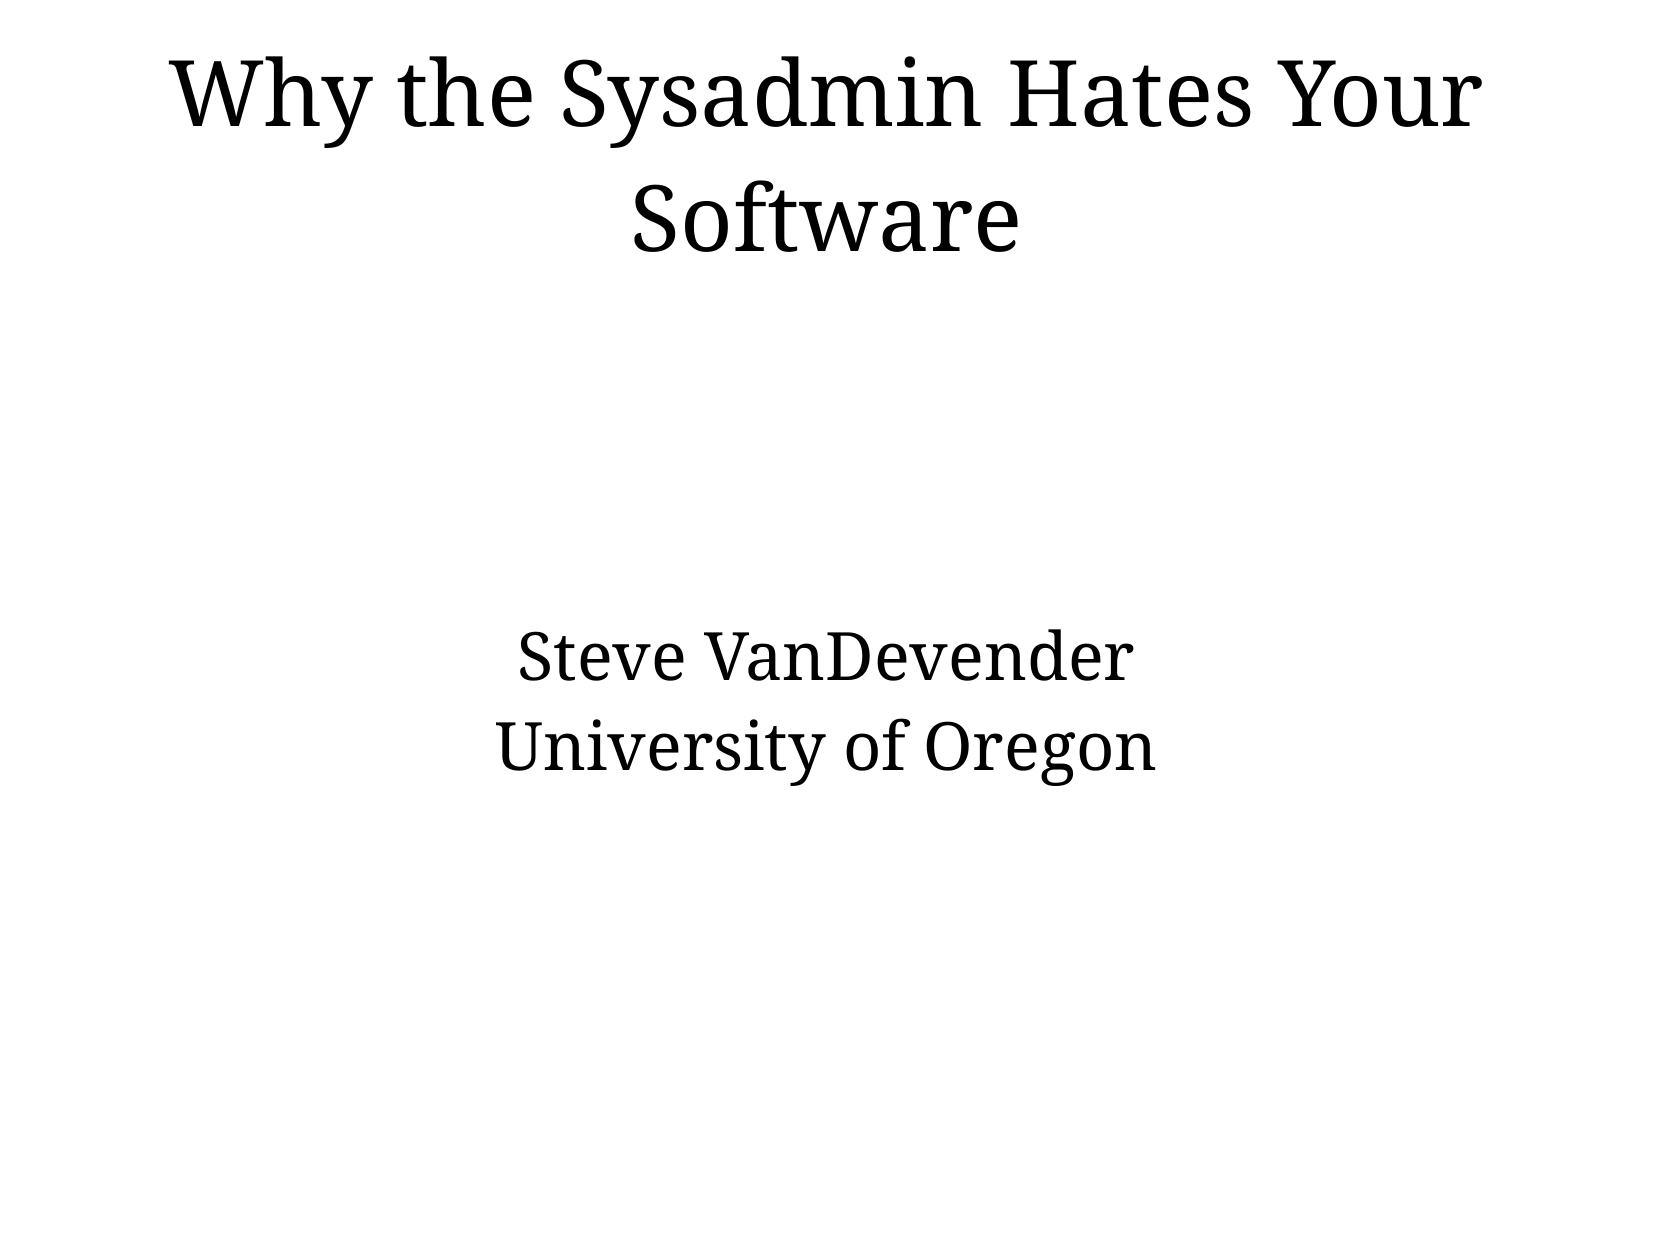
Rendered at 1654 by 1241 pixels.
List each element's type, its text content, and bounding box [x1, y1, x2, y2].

title Why the Sysadmin Hates Your Software [82, 42, 1571, 264]
subtitle Steve VanDevender University of Oregon [82, 297, 1571, 1102]
